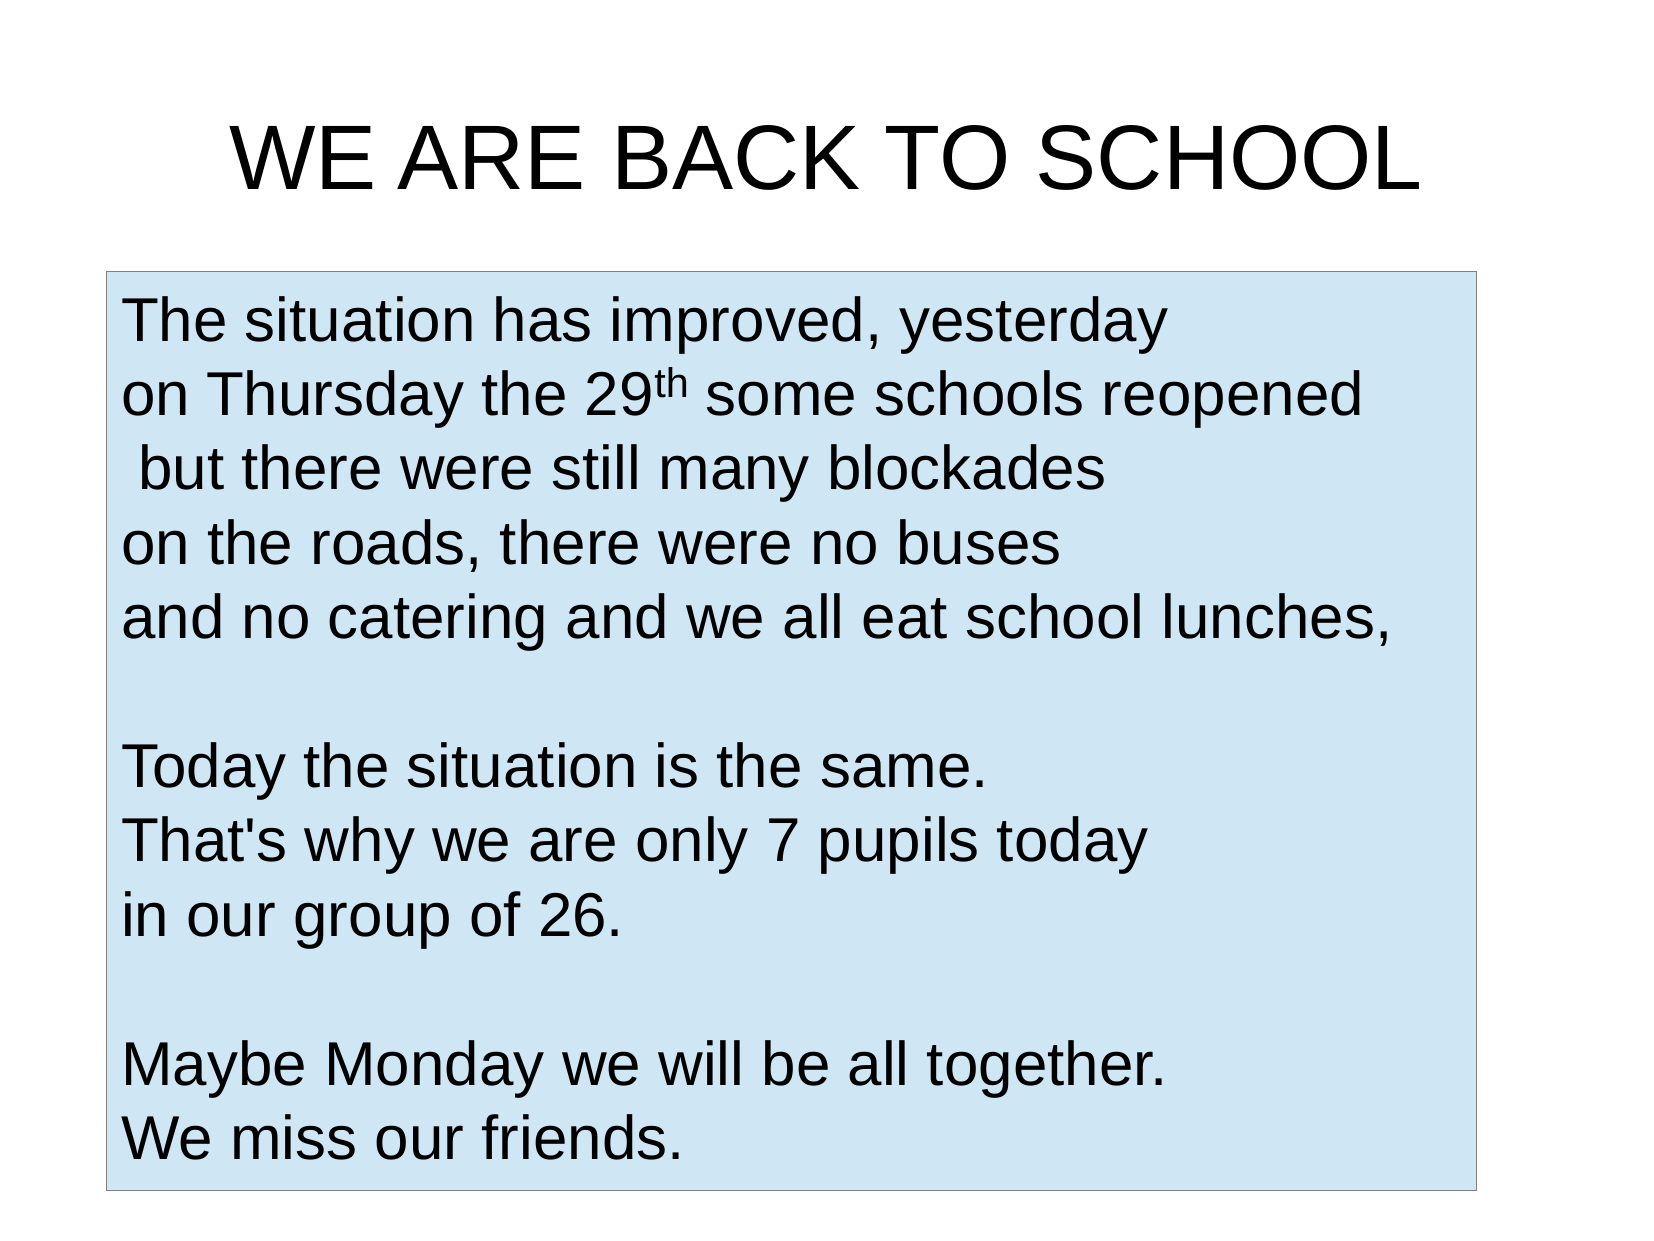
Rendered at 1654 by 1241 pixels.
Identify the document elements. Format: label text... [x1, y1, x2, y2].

list The situation has improved, yesterday on Thursday the 29th some schools reopened but there were still many blockades on the roads, there were no buses and no catering and we all eat school lunches, Today the situation is the same. That's why we are only 7 pupils today in our group of 26. Maybe Monday we will be all together. We miss our friends. [106, 271, 1477, 1191]
title WE ARE BACK TO SCHOOL [82, 49, 1571, 257]
